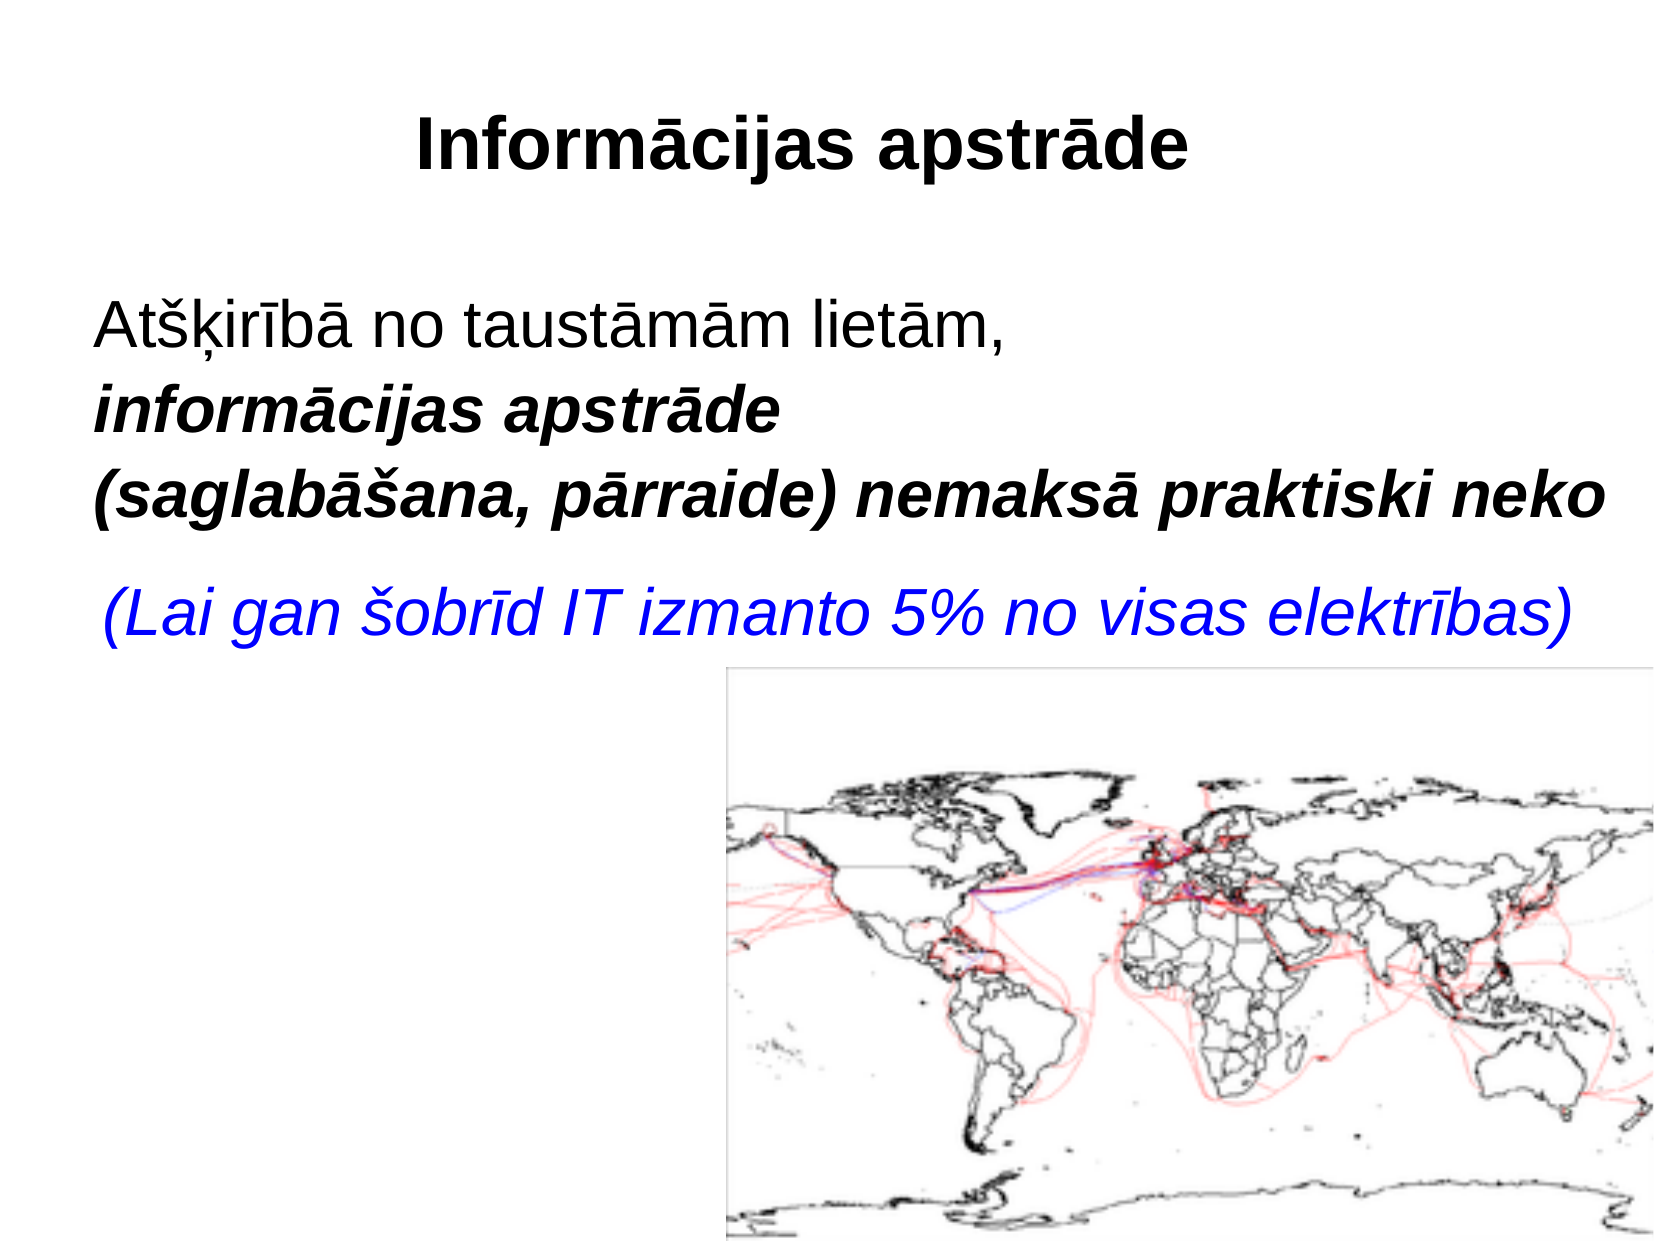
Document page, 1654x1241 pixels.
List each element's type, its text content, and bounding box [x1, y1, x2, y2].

list Atšķirībā no taustāmām lietām, informācijas apstrāde (saglabāšana, pārraide) nemaksā praktiski neko [37, 289, 1636, 863]
text_box (Lai gan šobrīd IT izmanto 5% no visas elektrības) [46, 576, 1611, 664]
title Informācijas apstrāde [94, 96, 1512, 195]
picture [726, 667, 1654, 1241]
